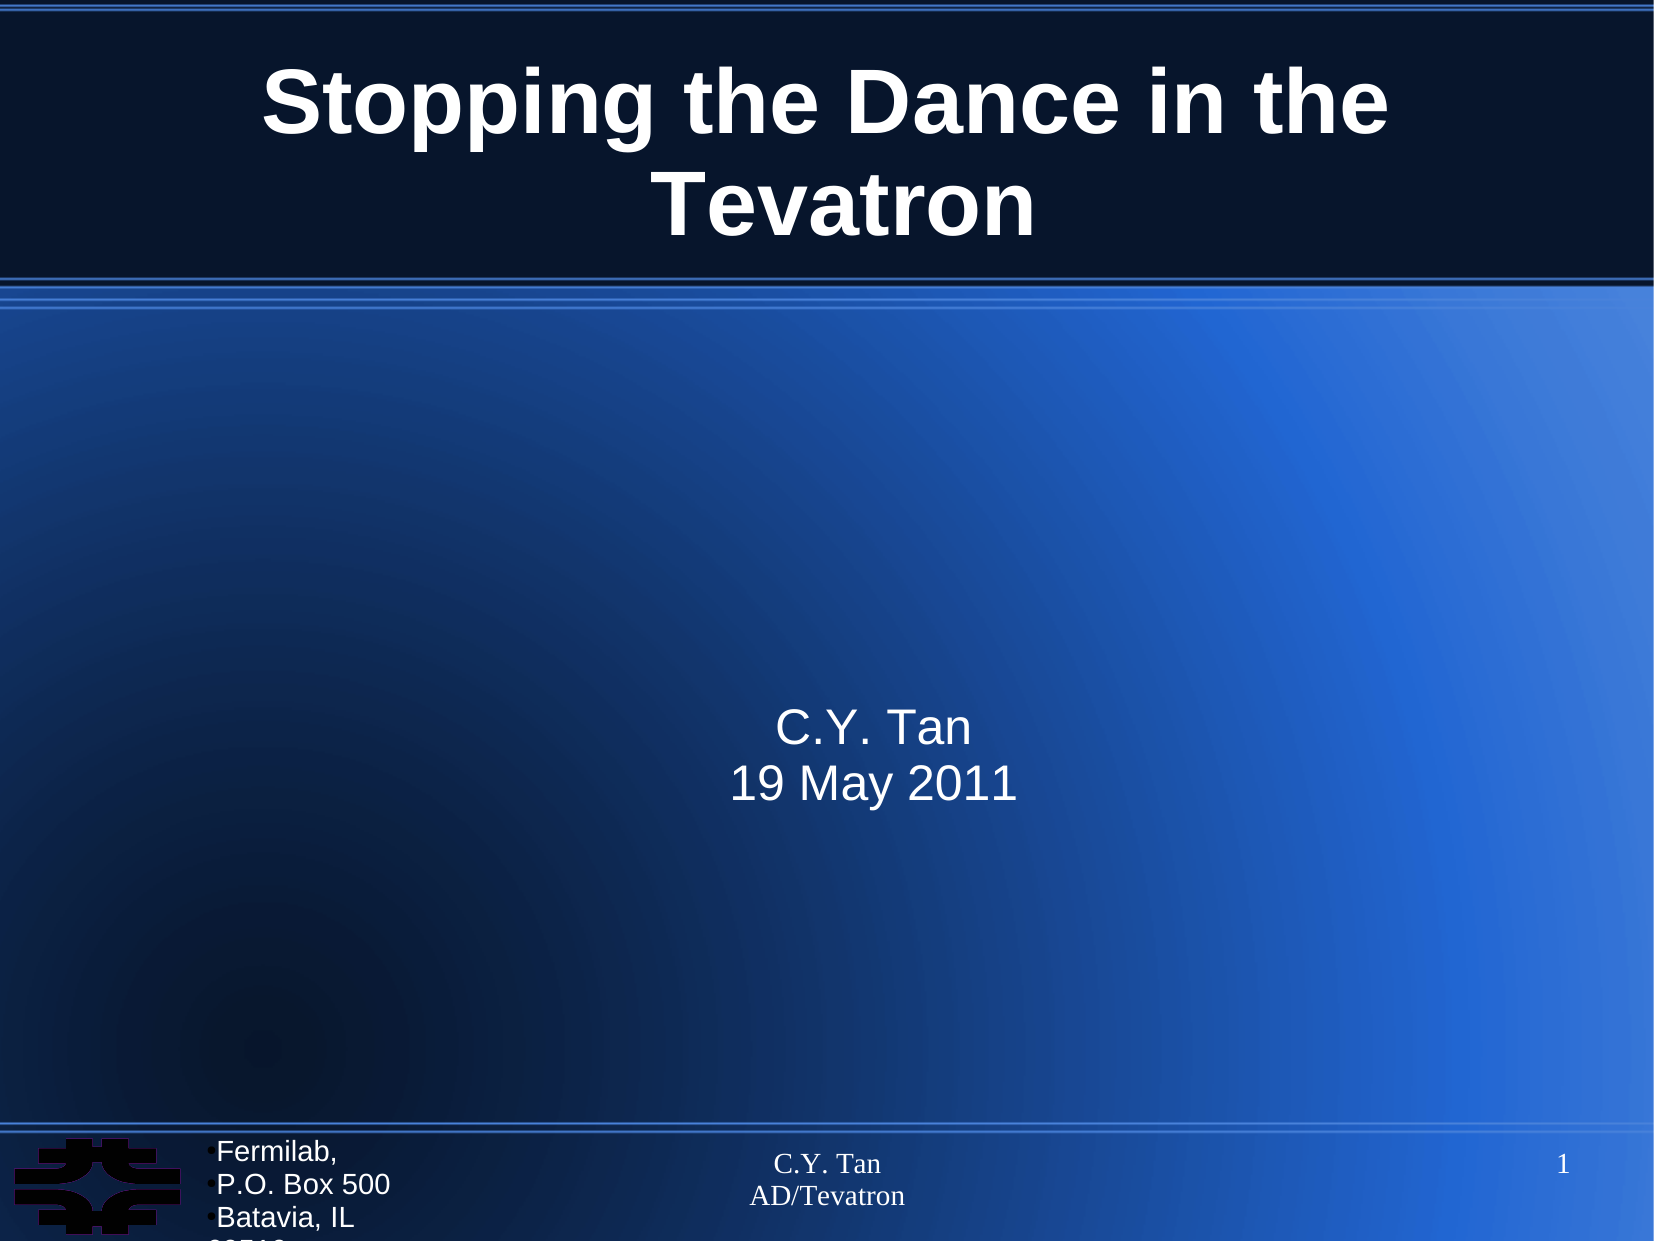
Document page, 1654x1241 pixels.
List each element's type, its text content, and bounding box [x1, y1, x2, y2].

title Stopping the Dance in the Tevatron [82, 49, 1571, 257]
picture [0, 0, 1654, 1241]
subtitle C.Y. Tan 19 May 2011 [178, 364, 1570, 1147]
